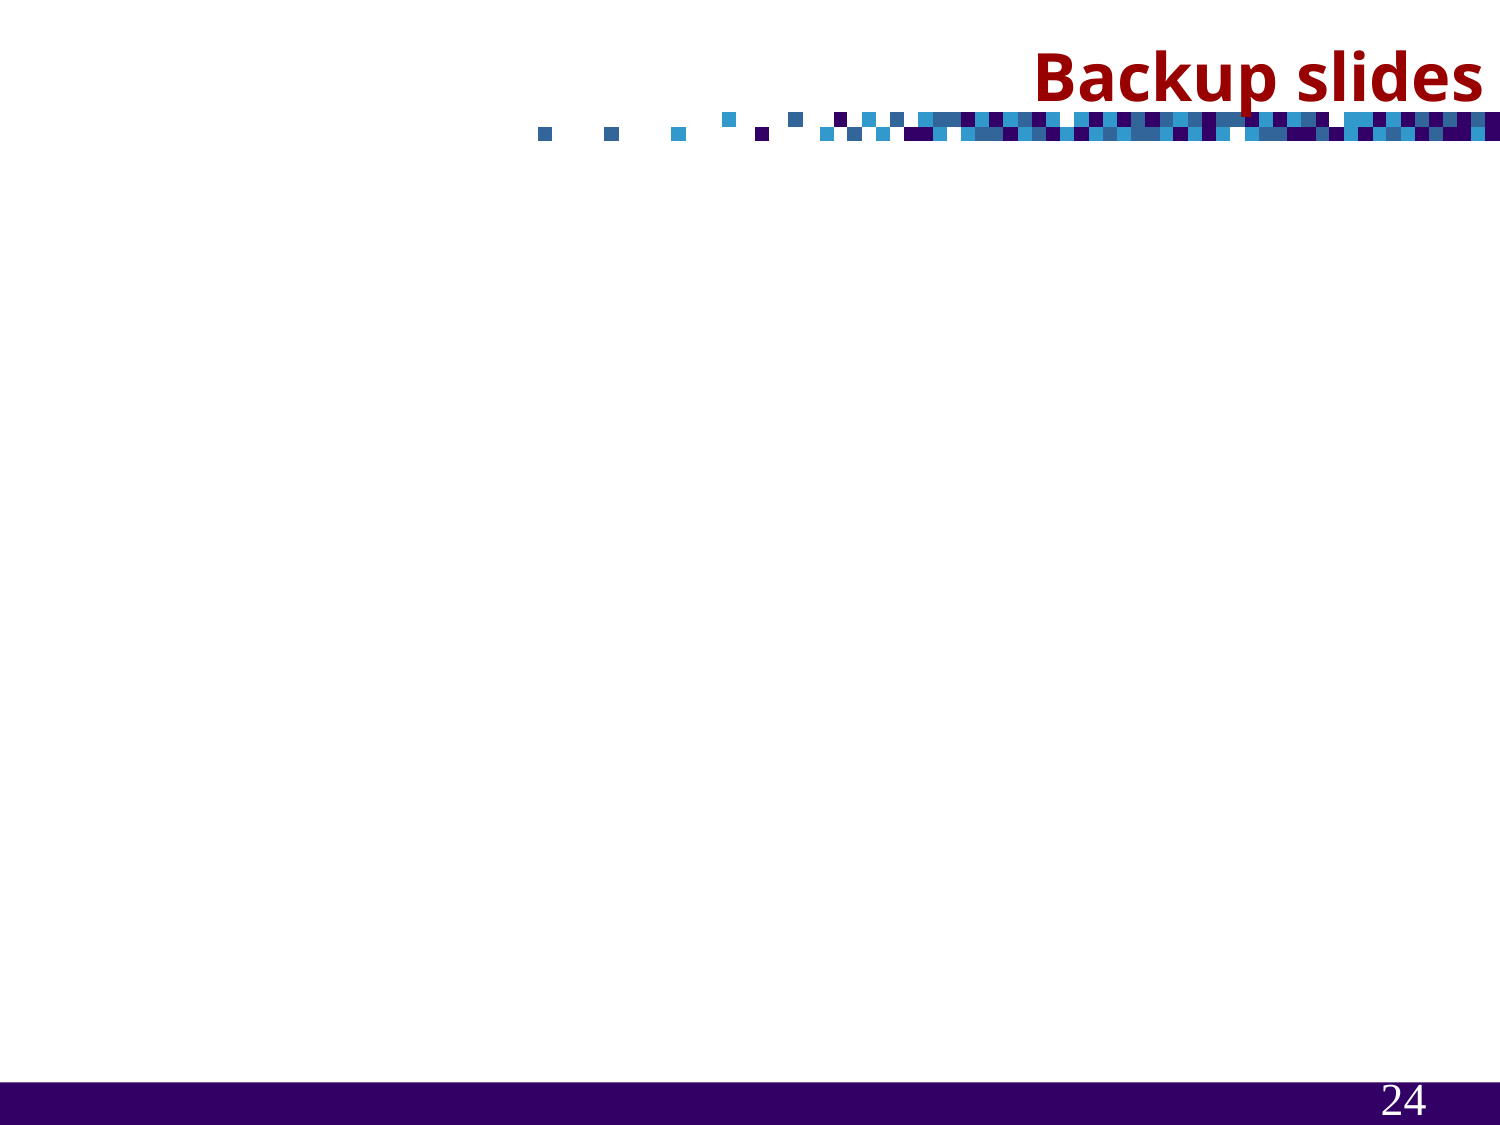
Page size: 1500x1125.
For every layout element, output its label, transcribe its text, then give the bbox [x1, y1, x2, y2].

title Backup slides [0, 24, 1500, 125]
